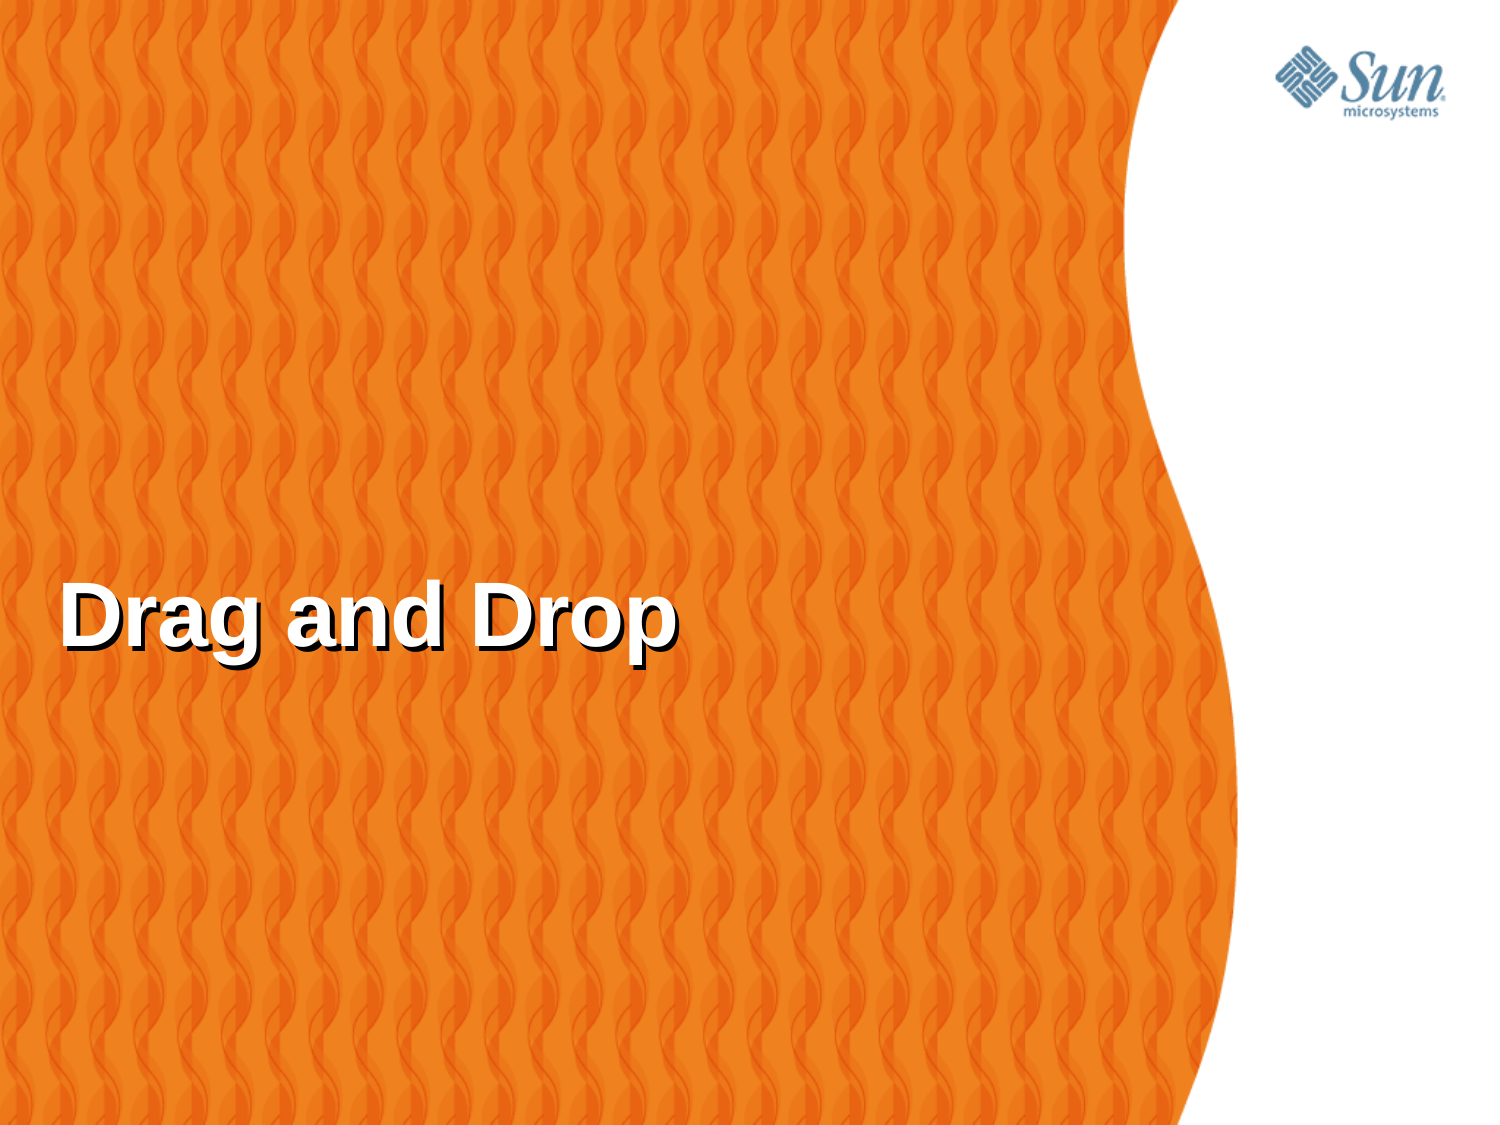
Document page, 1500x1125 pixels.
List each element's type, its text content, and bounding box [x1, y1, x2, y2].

picture [0, 0, 1500, 1125]
title Drag and Drop [57, 470, 1139, 993]
